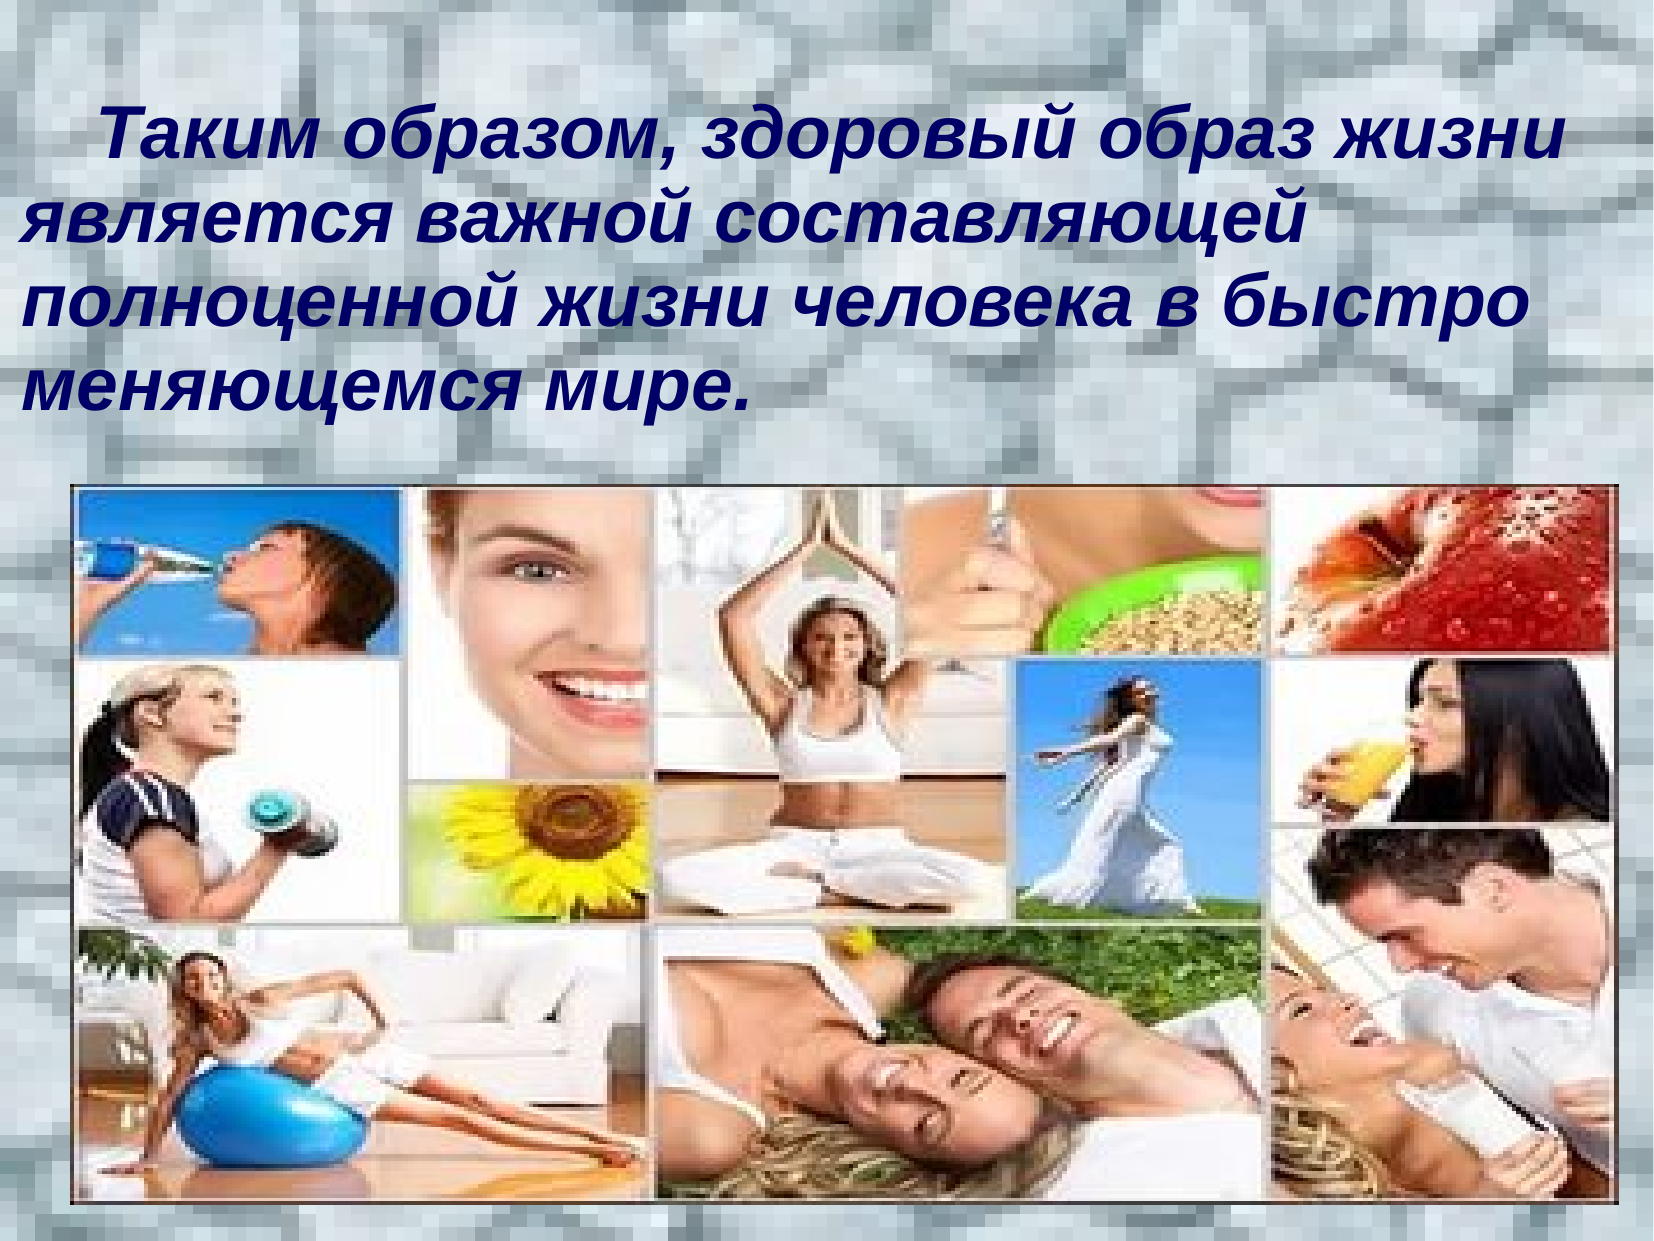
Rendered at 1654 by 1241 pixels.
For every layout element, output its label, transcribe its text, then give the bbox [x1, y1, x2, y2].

picture [0, 0, 1654, 1241]
text_box Таким образом, здоровый образ жизни является важной составляющей полноценной жизни человека в быстро меняющемся мире. [6, 82, 1645, 667]
